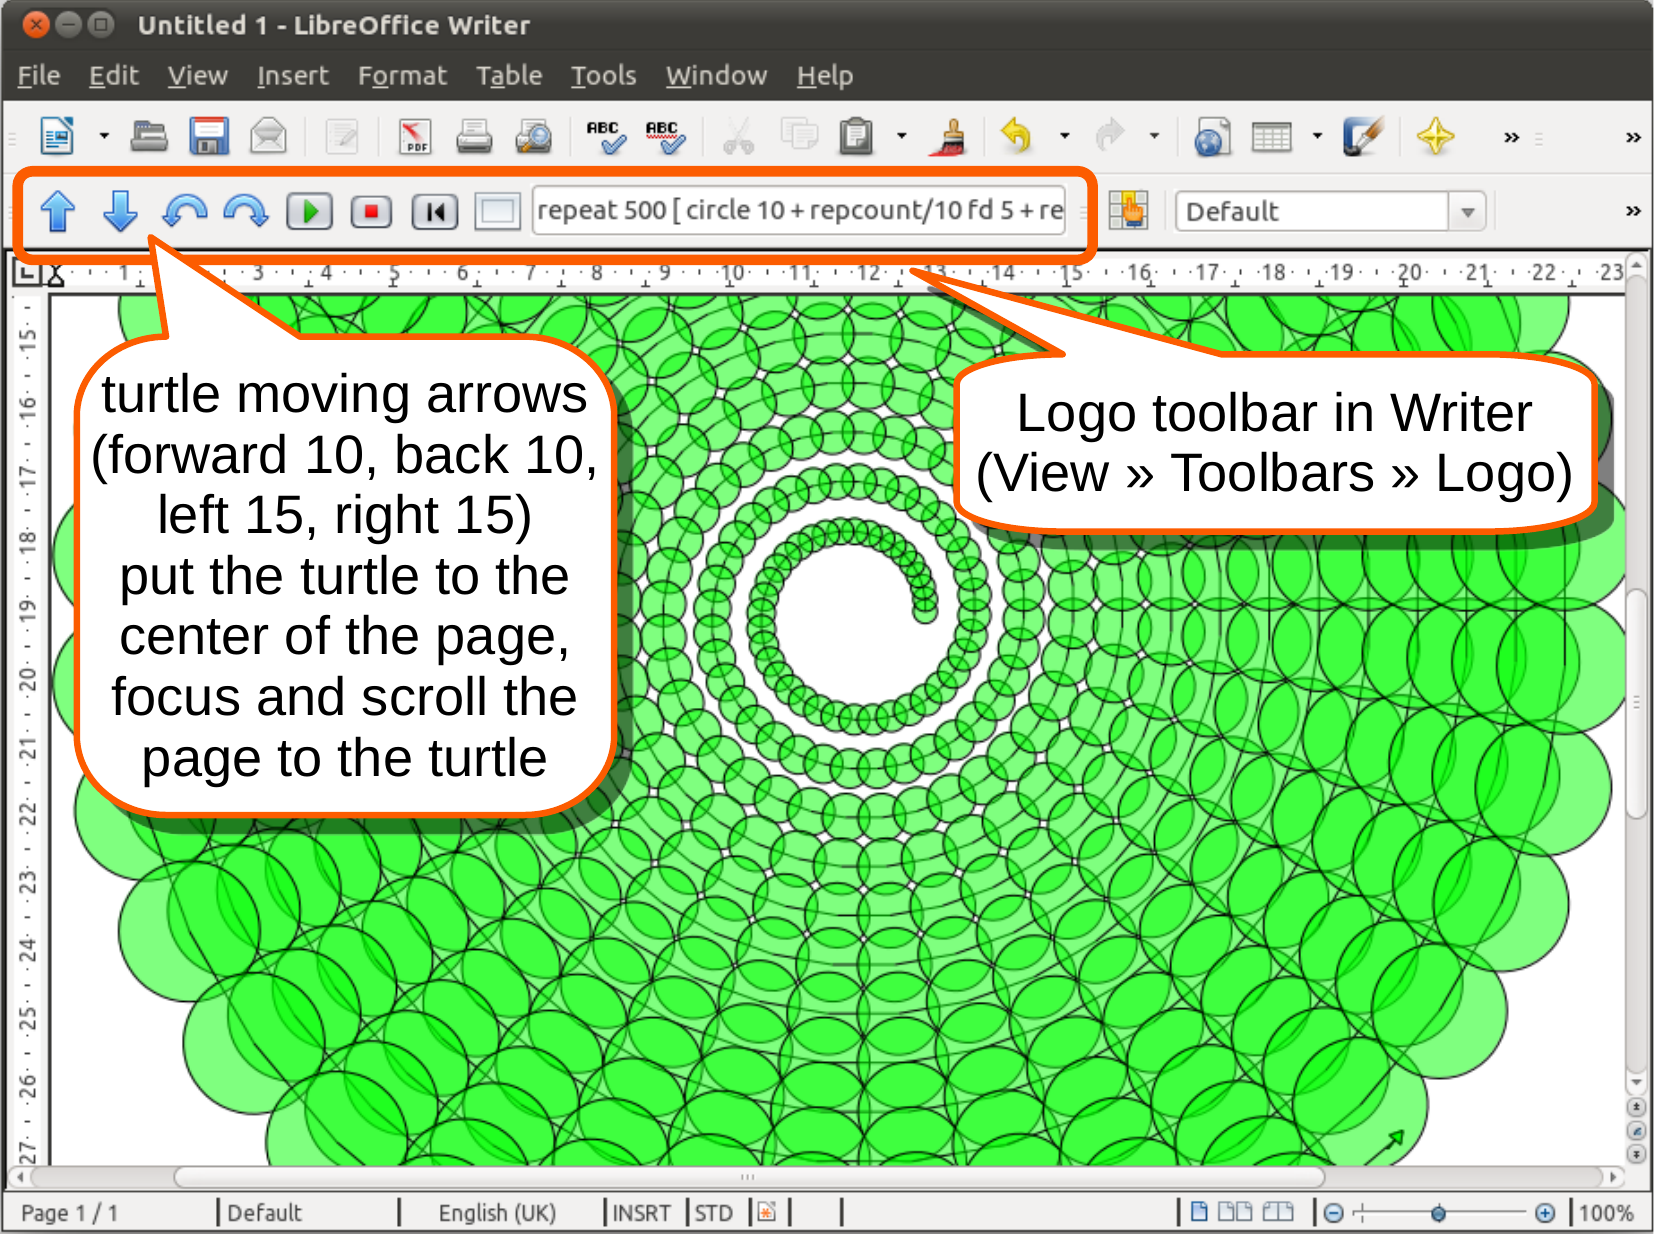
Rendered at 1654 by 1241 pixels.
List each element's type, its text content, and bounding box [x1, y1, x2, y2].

text_box turtle moving arrows (forward 10, back 10, left 15, right 15) put the turtle to the center of the page, focus and scroll the page to the turtle [76, 237, 615, 816]
picture [0, 0, 1654, 1234]
text_box Logo toolbar in Writer (View » Toolbars » Logo) [912, 270, 1595, 532]
